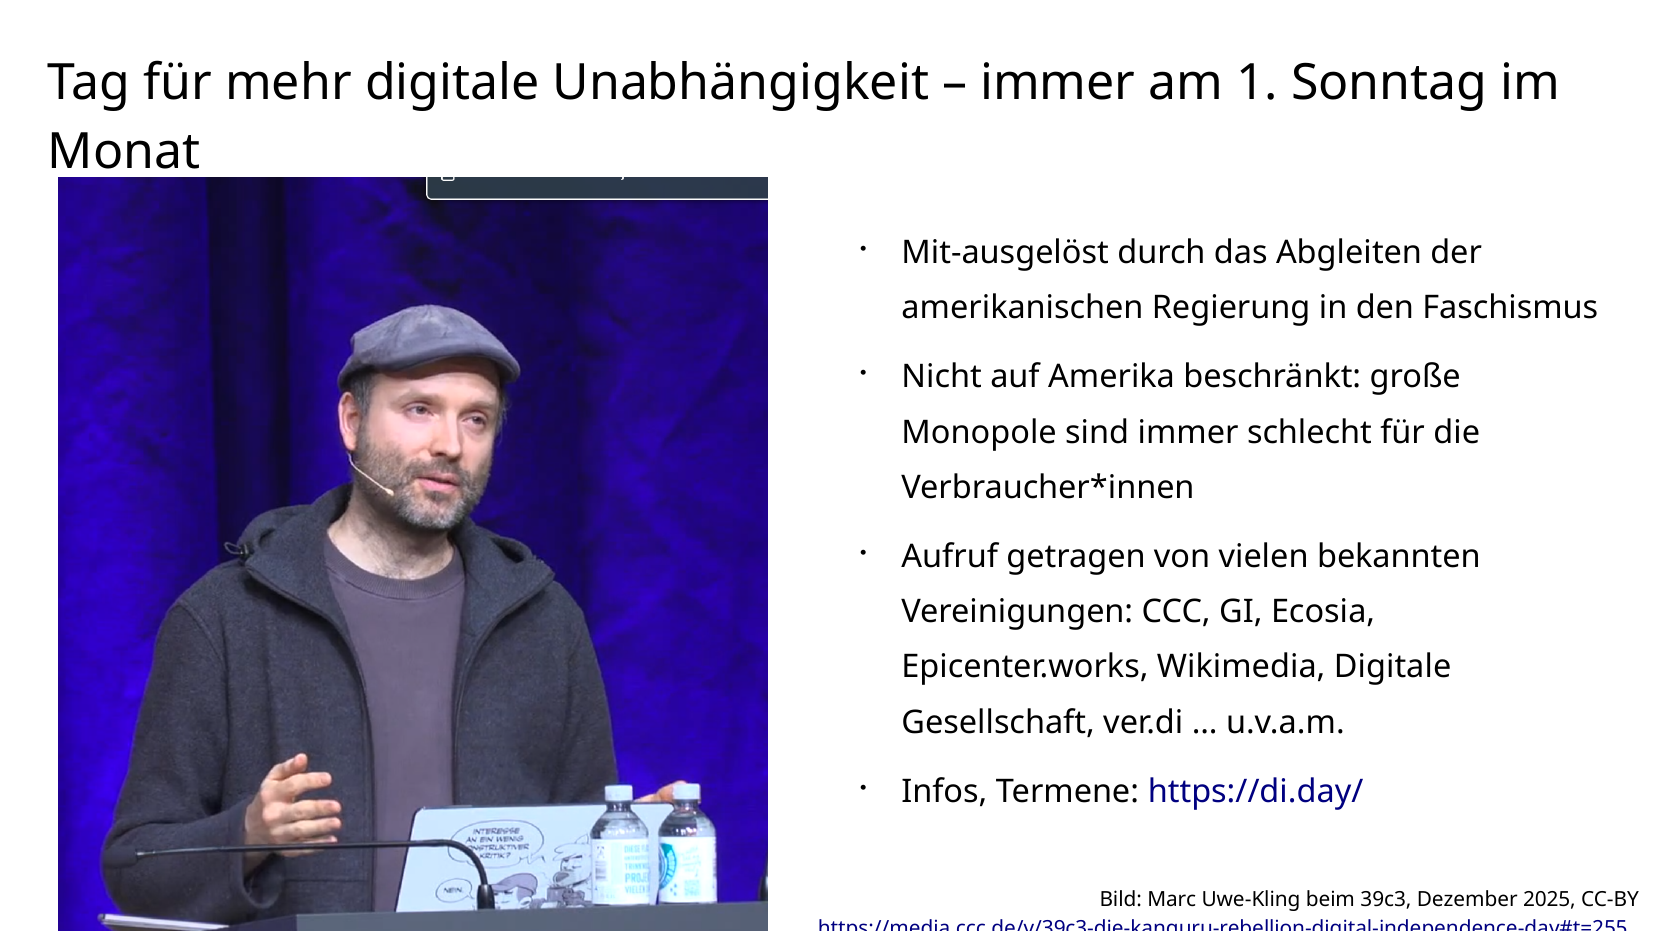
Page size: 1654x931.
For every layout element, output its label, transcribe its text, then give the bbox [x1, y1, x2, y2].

picture [58, 177, 768, 931]
text_box Bild: Marc Uwe-Kling beim 39c3, Dezember 2025, CC-BY https://media.ccc.de/v/39c3-die-kanguru-rebellion-digital-independence-day#t=2554 [797, 876, 1654, 931]
list Mit-ausgelöst durch das Abgleiten der amerikanischen Regierung in den Faschismus Nicht auf Amerika beschränkt: große Monopole sind immer schlecht für die Verbraucher*innen Aufruf getragen von vielen bekannten Vereinigungen: CCC, GI, Ecosia, Epicenter.works, Wikimedia, Digitale Gesellschaft, ver.di … u.v.a.m. Infos, Termene: https://di.day/ [846, 217, 1607, 827]
title Tag für mehr digitale Unabhängigkeit – immer am 1. Sonntag im Monat [47, 37, 1606, 193]
